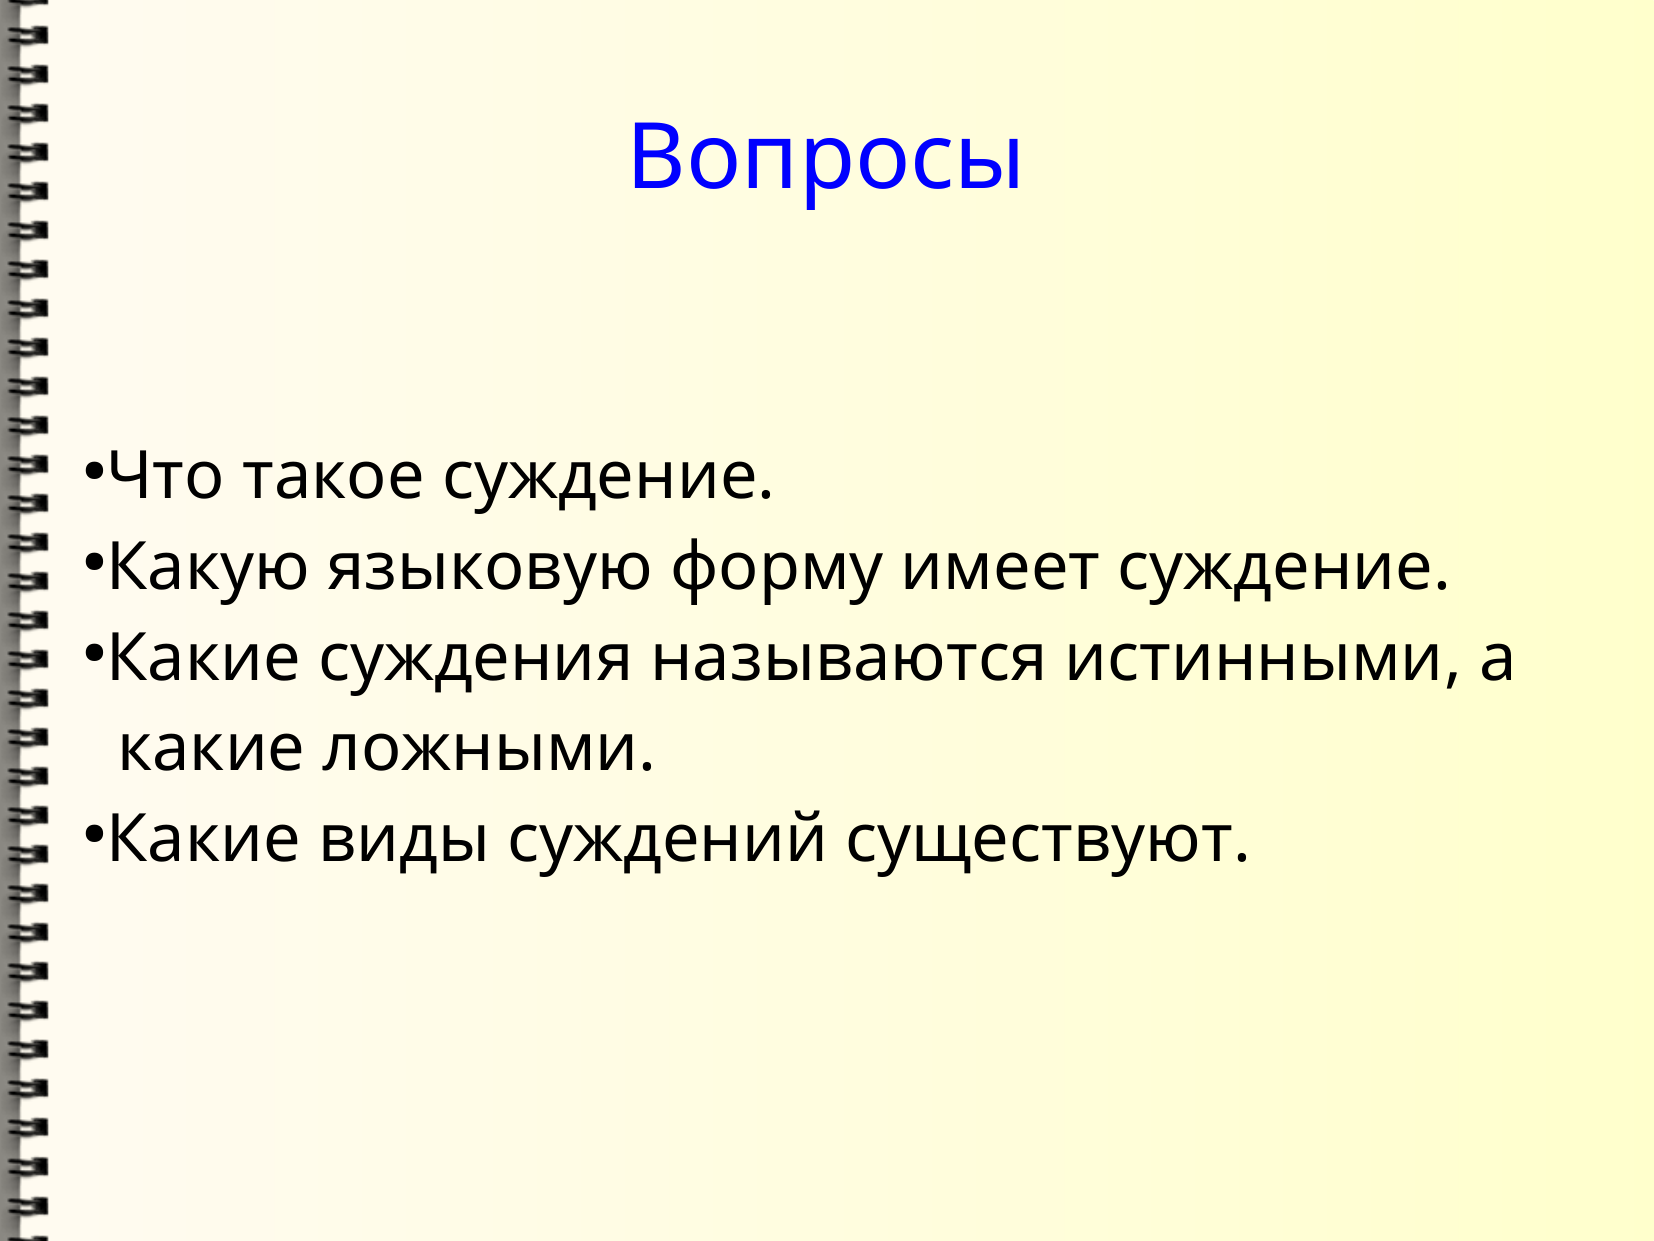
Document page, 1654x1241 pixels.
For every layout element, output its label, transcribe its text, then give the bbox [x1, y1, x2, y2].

subtitle Что такое суждение. Какую языковую форму имеет суждение. Какие суждения называются истинными, а какие ложными. Какие виды суждений существуют. [82, 268, 1571, 1131]
picture [0, 0, 1654, 1241]
title Вопросы [82, 56, 1571, 250]
